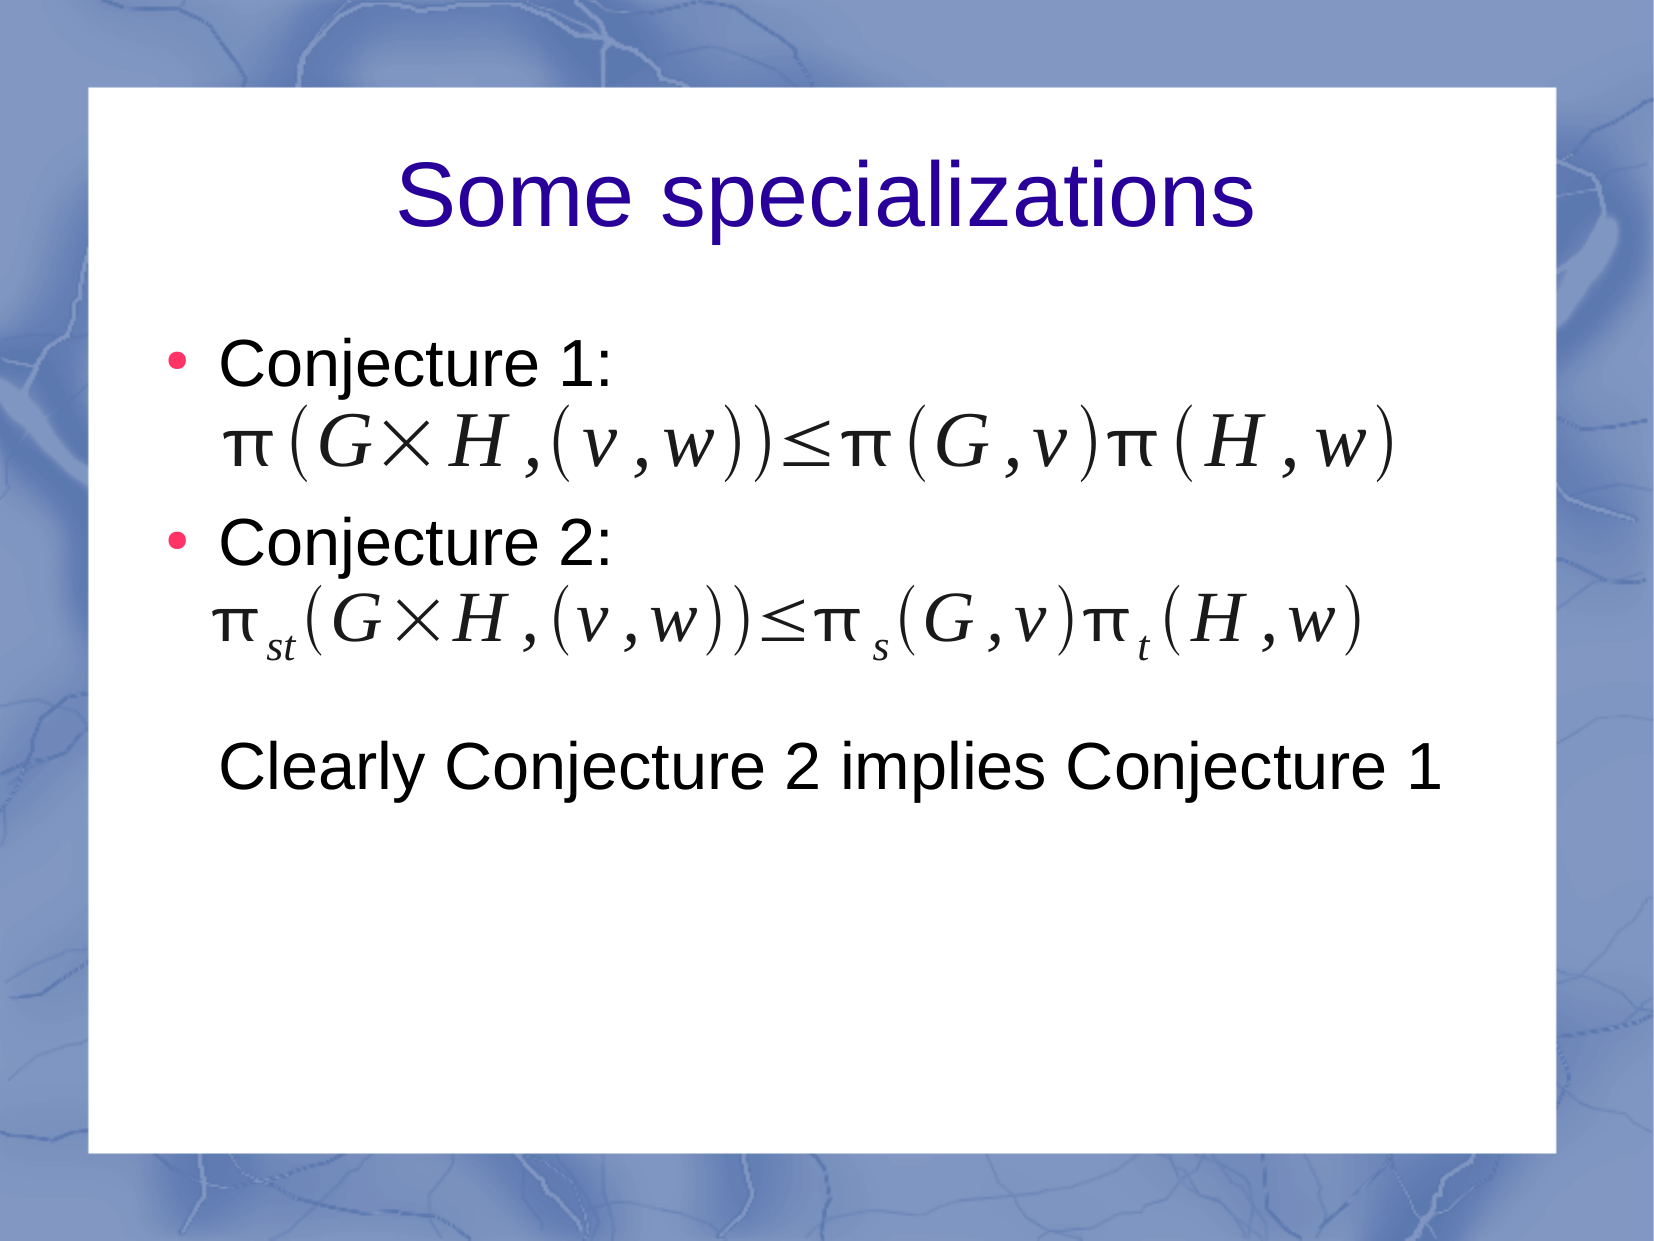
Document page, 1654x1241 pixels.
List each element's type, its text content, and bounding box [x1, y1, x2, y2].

title Some specializations [118, 90, 1536, 298]
list Conjecture 1: Conjecture 2: Clearly Conjecture 2 implies Conjecture 1 [147, 325, 1506, 1088]
picture [0, 0, 1654, 1241]
chart [193, 578, 1384, 669]
chart [202, 397, 1416, 488]
